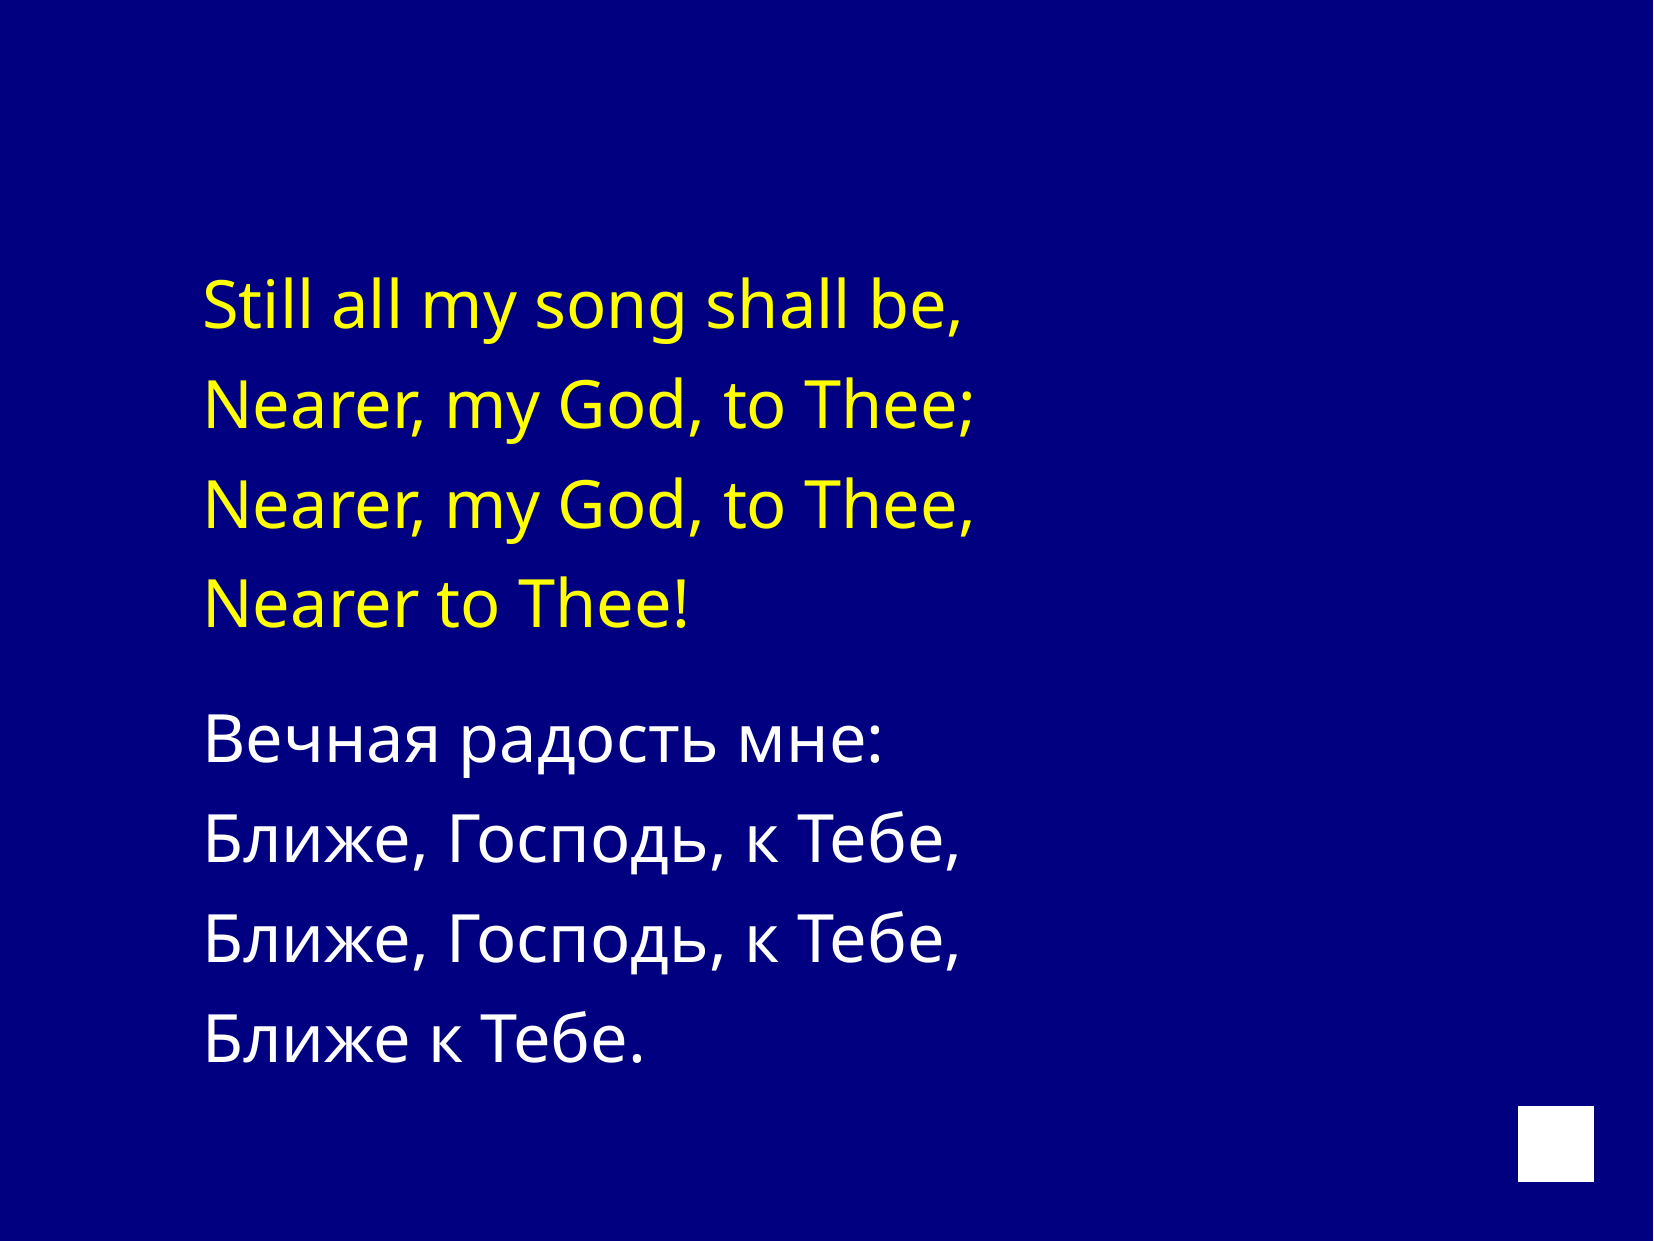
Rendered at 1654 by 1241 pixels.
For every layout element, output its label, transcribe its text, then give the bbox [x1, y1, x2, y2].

text_box Still all my song shall be, Nearer, my God, to Thee; Nearer, my God, to Thee, Nearer to Thee! [75, 150, 1576, 638]
text_box Вечная радость мне: Ближе, Господь, к Тебе, Ближе, Господь, к Тебе, Ближе к Тебе. [75, 675, 1576, 1163]
text_box [1518, 1106, 1594, 1182]
